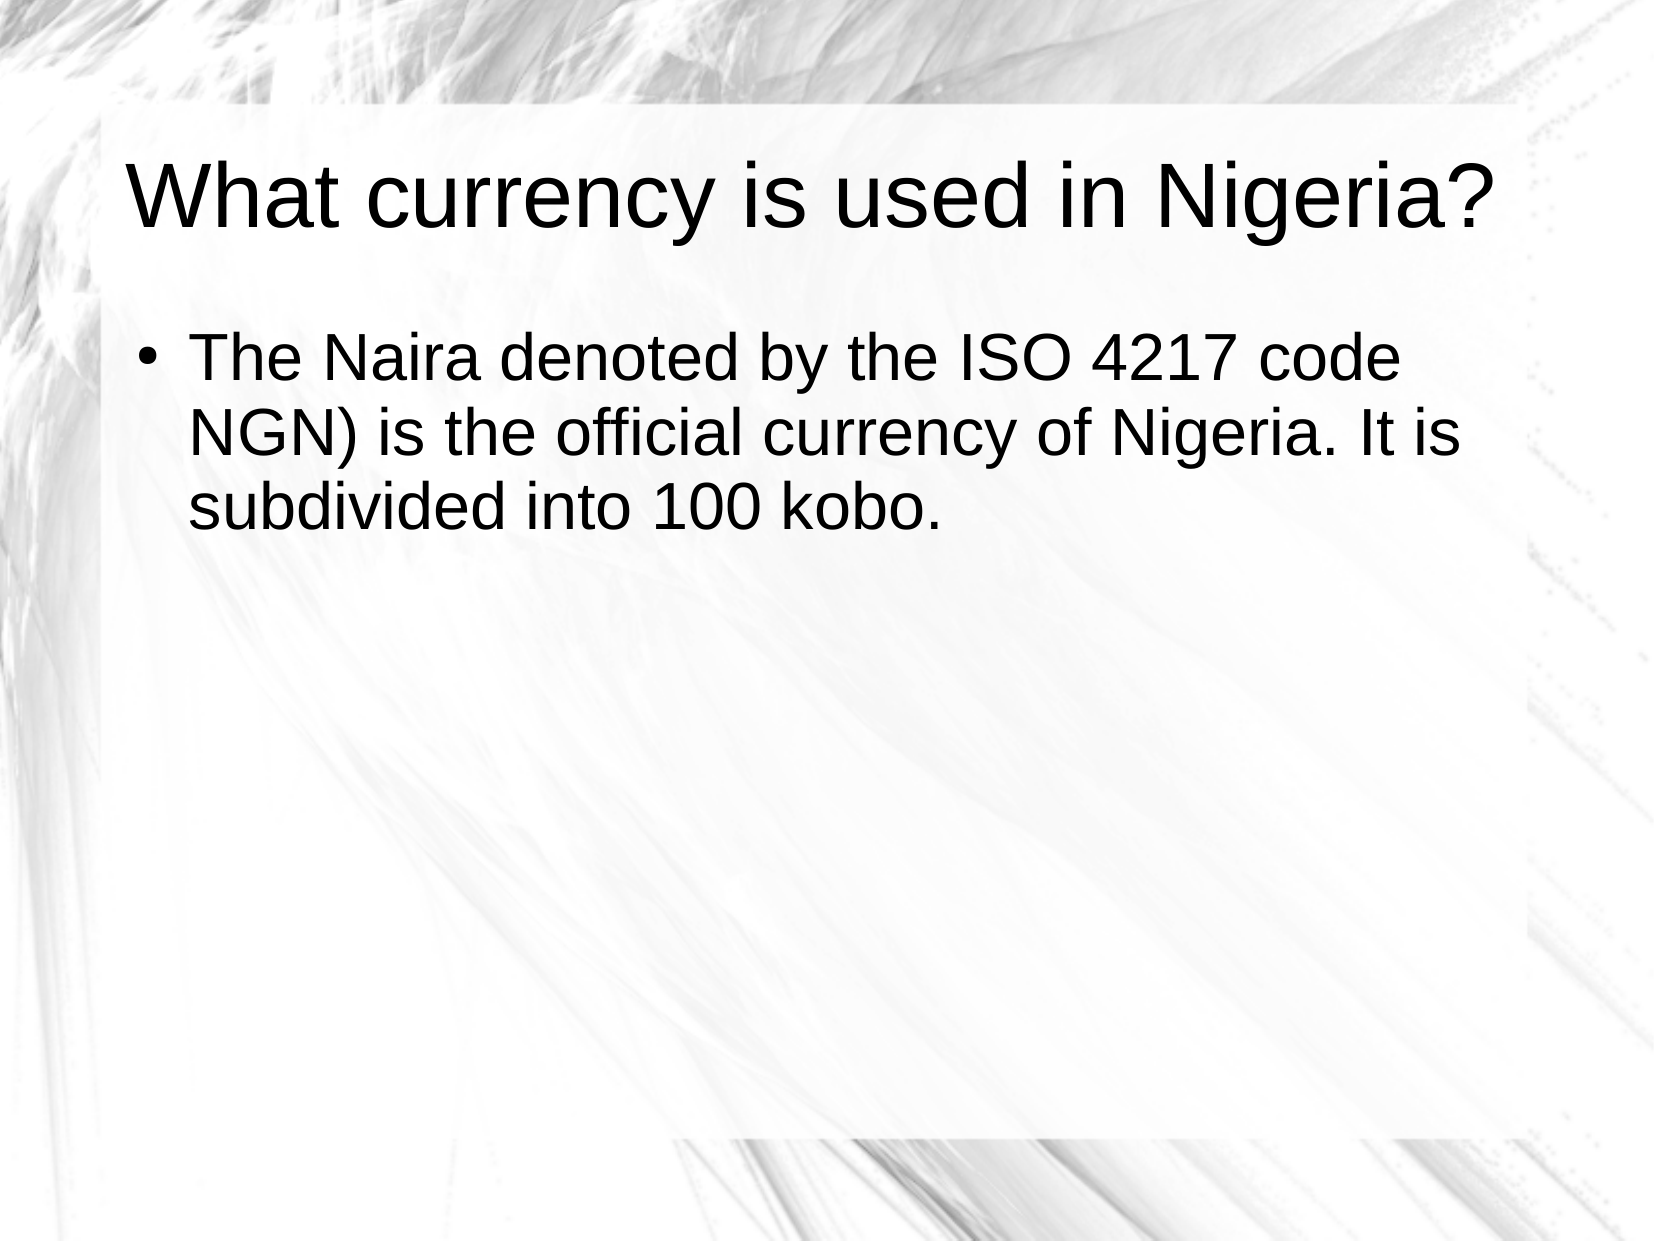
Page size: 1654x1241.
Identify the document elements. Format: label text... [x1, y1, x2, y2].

picture [0, 0, 1654, 1241]
title What currency is used in Nigeria? [118, 112, 1506, 281]
list The Naira denoted by the ISO 4217 code NGN) is the official currency of Nigeria. It is subdivided into 100 kobo. [118, 319, 1571, 945]
